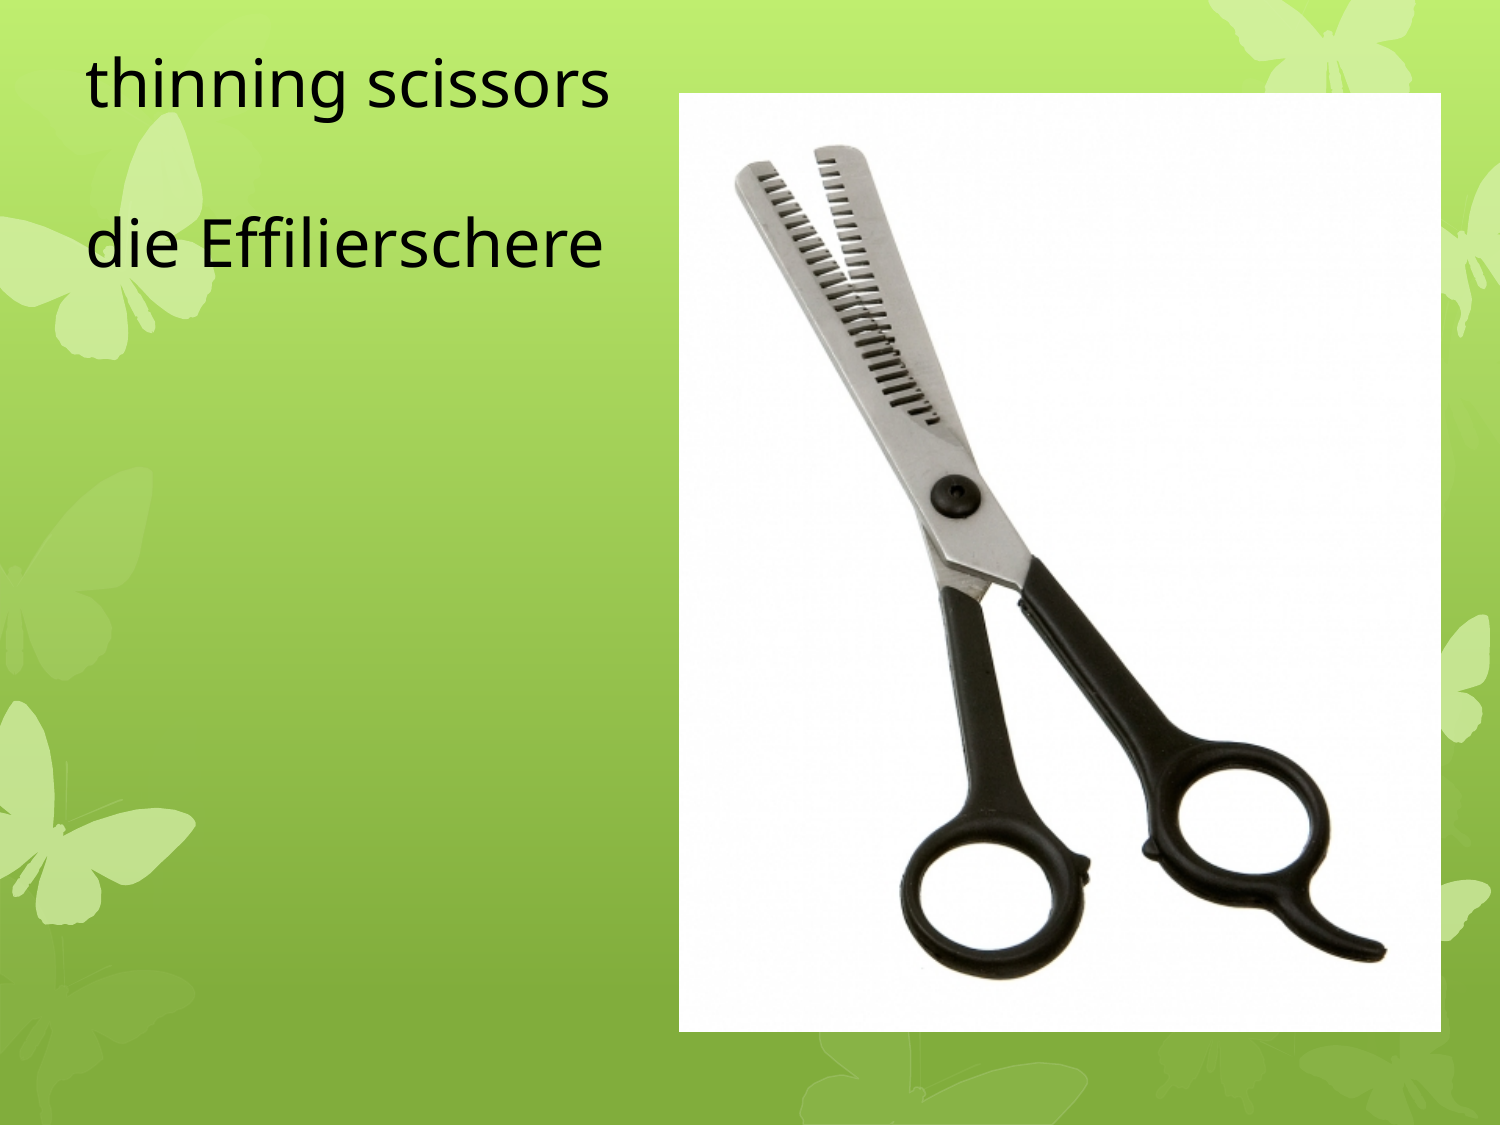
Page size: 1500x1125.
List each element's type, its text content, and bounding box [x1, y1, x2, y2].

text_box thinning scissors die Effilierschere [70, 33, 628, 288]
picture [679, 93, 1441, 1032]
